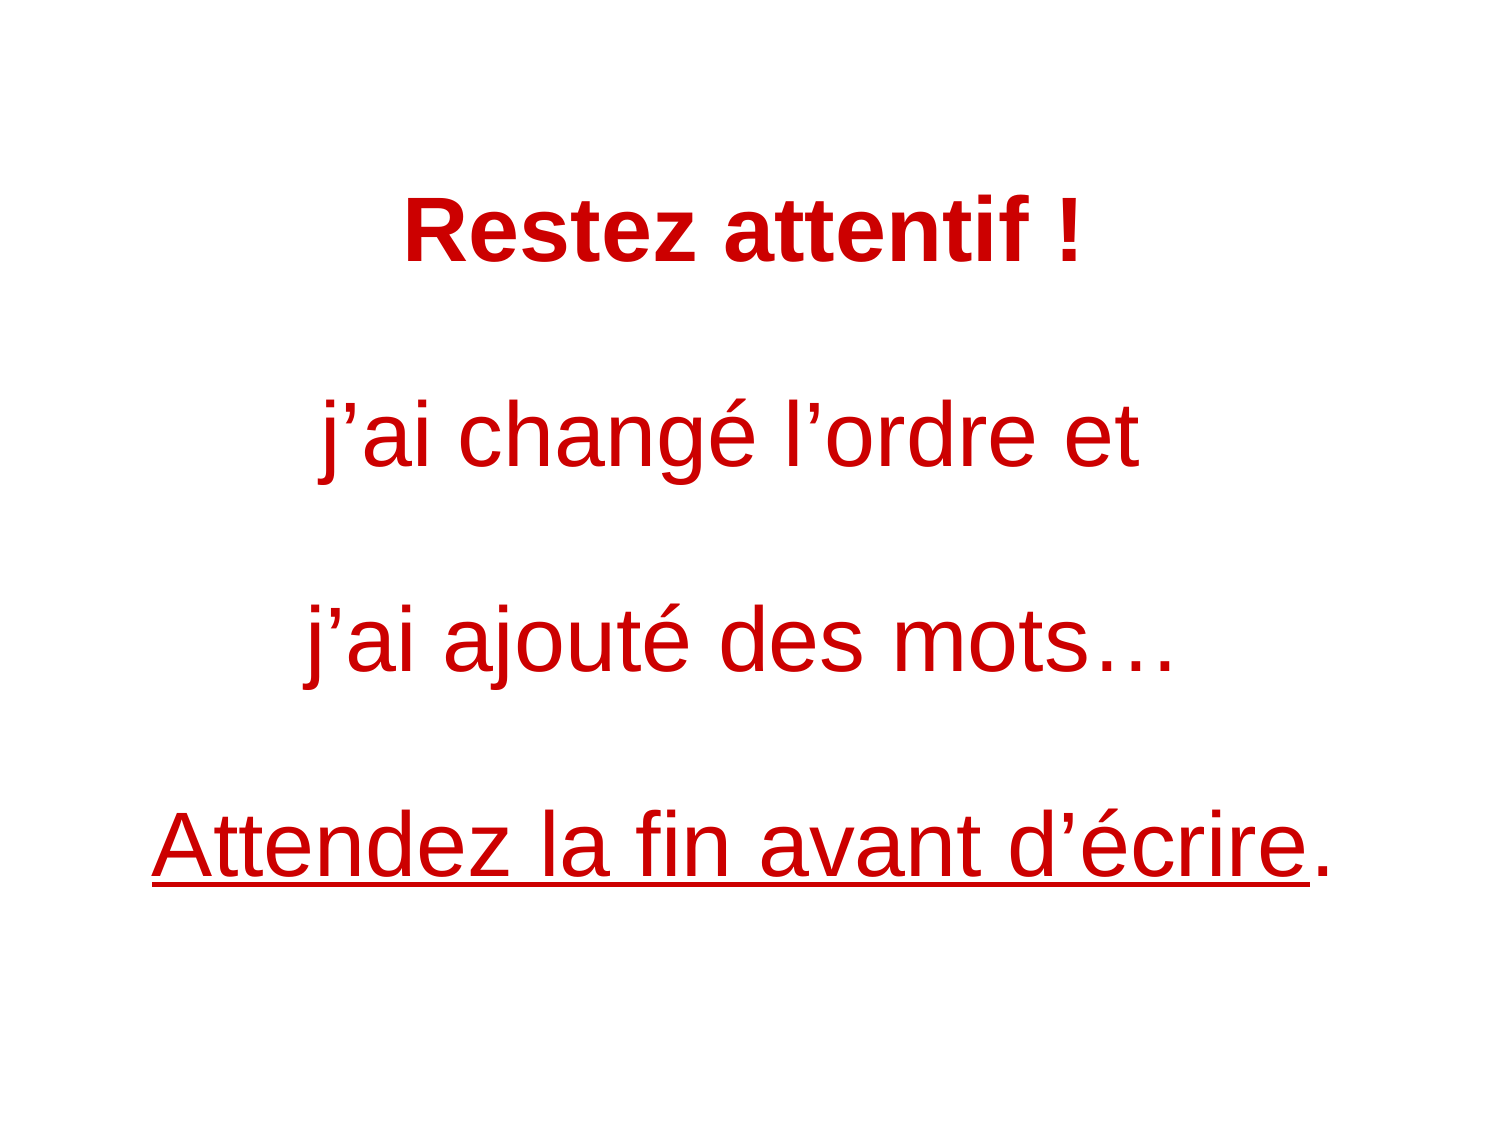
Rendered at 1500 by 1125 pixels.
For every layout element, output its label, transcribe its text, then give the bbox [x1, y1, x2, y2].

title Restez attentif ! j’ai changé l’ordre et j’ai ajouté des mots… Attendez la fin avant d’écrire. [99, 137, 1388, 938]
